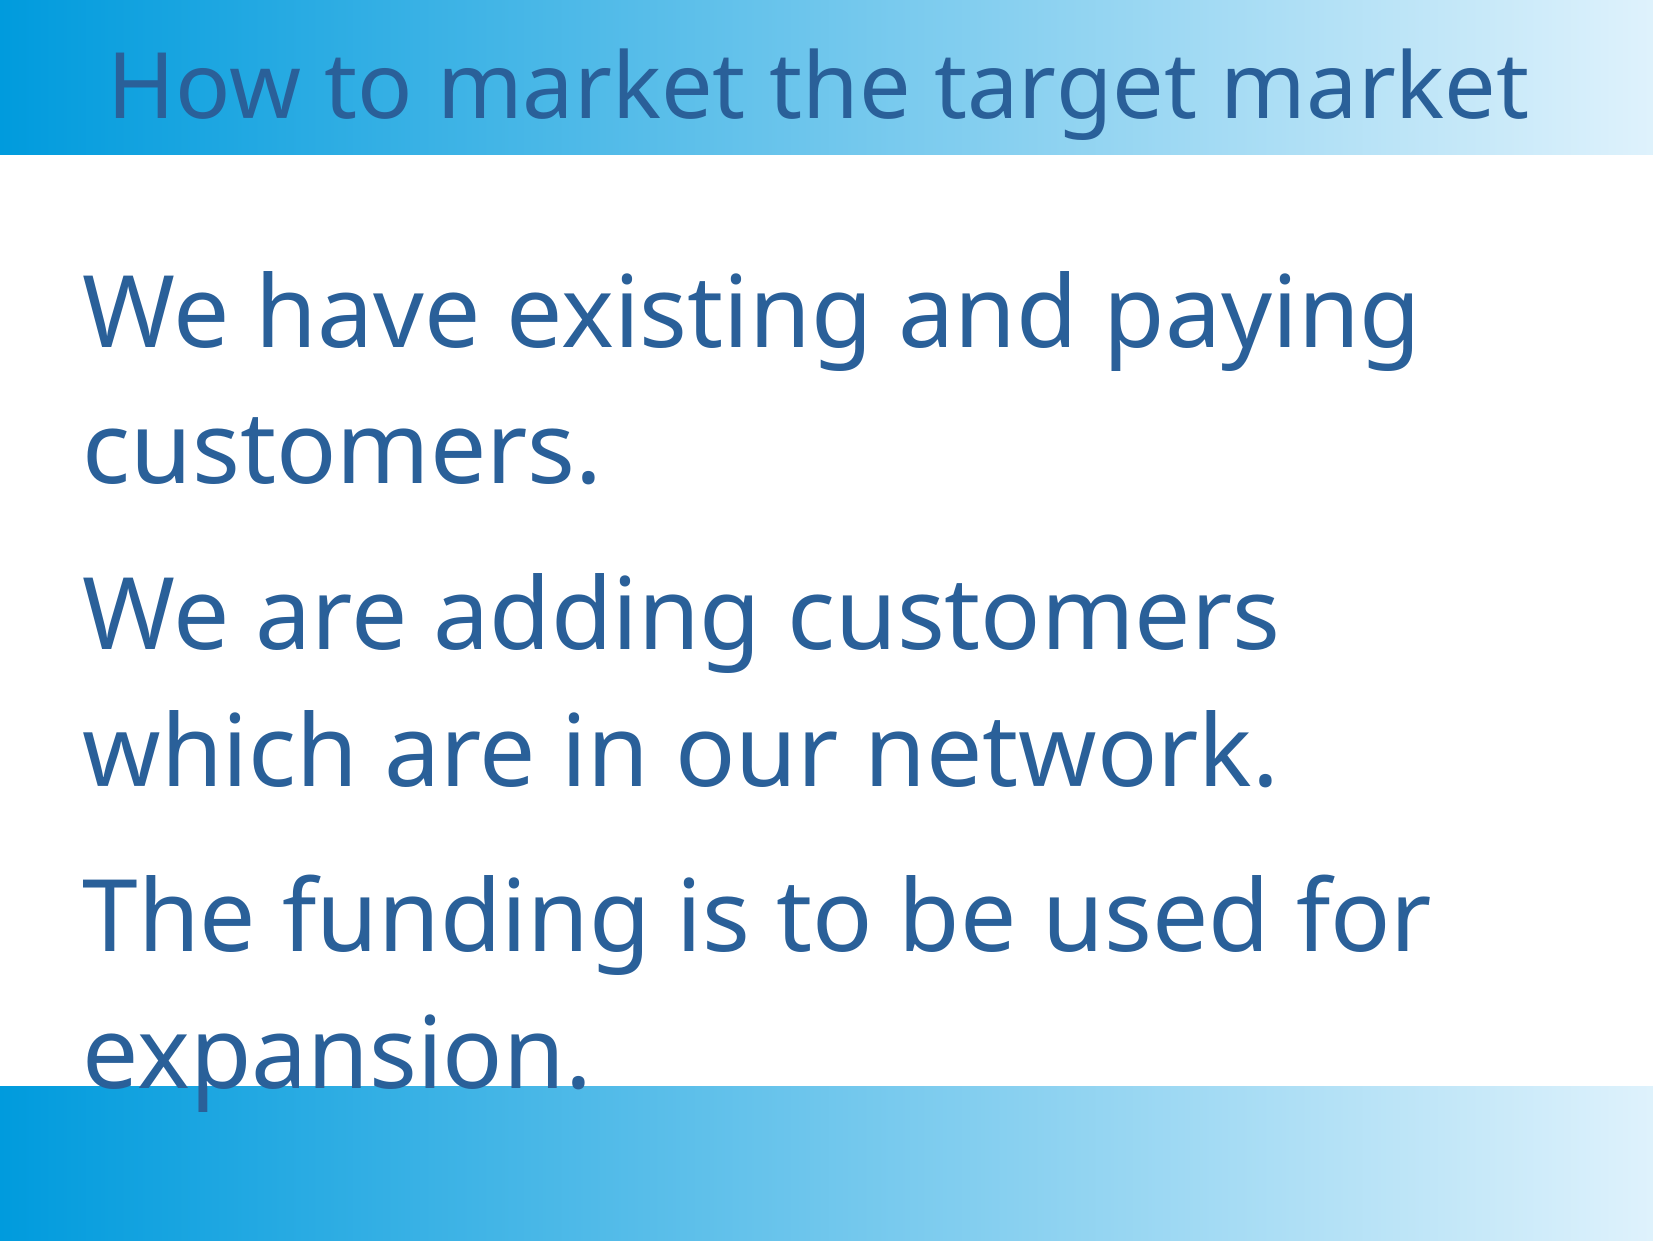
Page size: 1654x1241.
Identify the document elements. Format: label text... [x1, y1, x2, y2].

list We have existing and paying customers. We are adding customers which are in our network. The funding is to be used for expansion. [82, 240, 1571, 961]
title How to market the target market [75, 30, 1564, 138]
